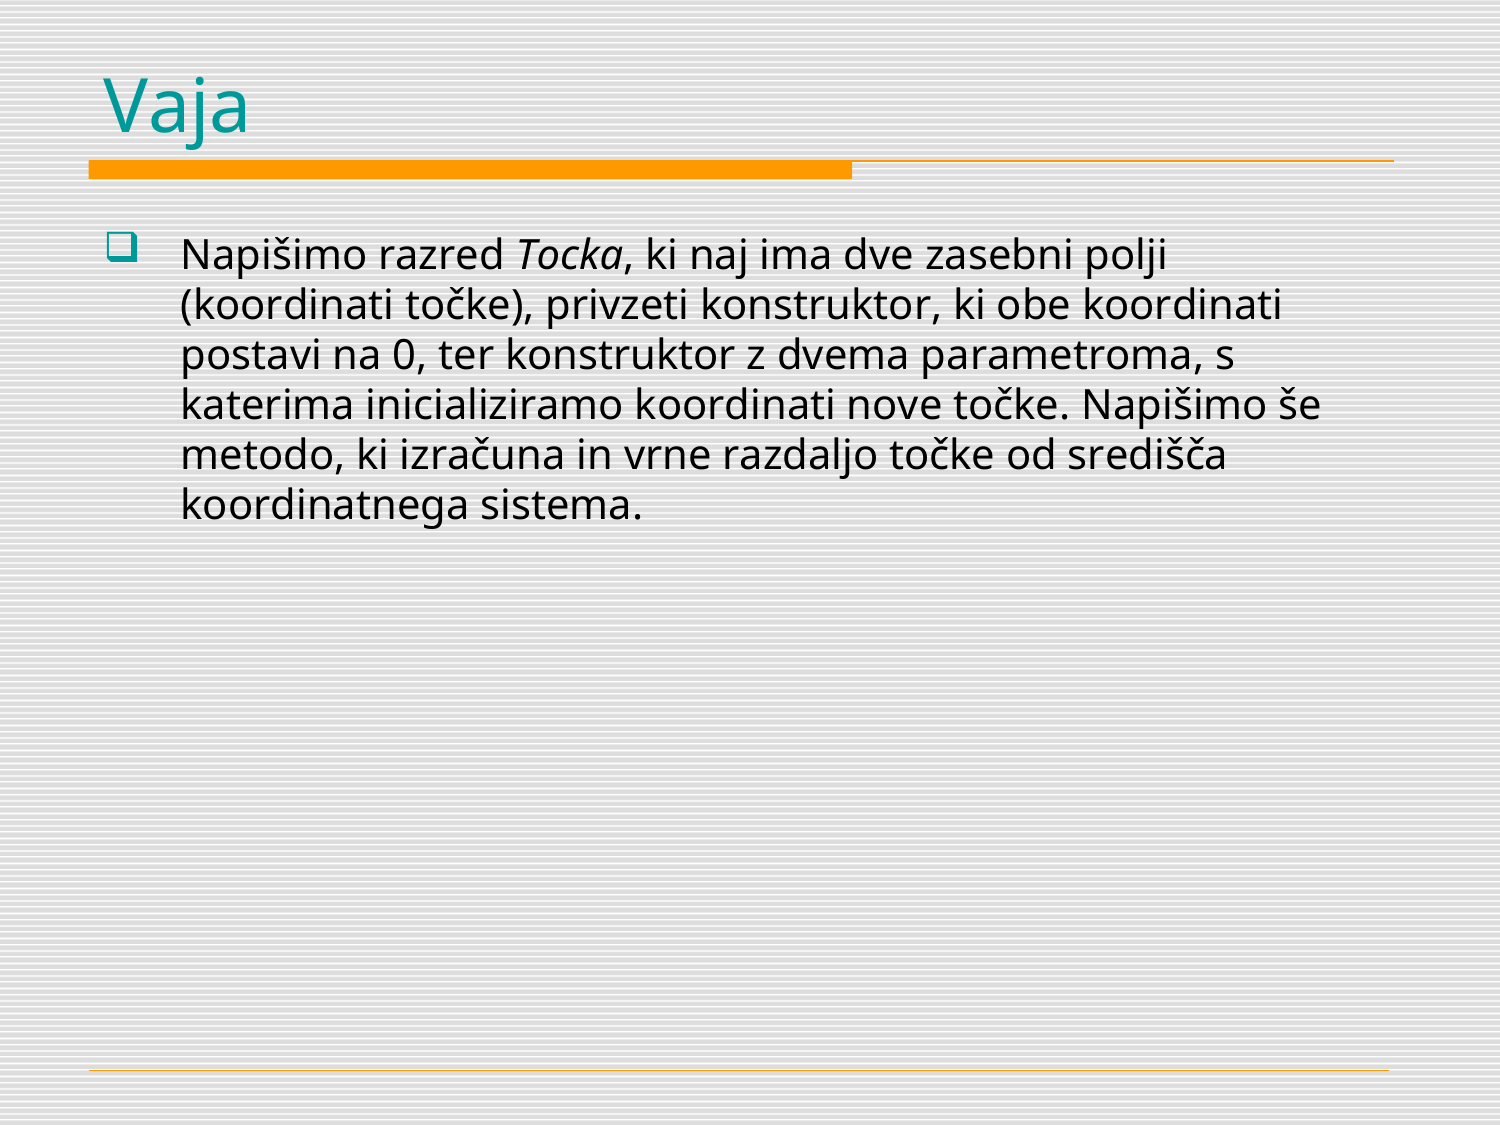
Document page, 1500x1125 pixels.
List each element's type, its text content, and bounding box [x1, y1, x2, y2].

picture [0, 0, 1500, 1125]
title Vaja [88, 42, 1401, 155]
list Napišimo razred Tocka, ki naj ima dve zasebni polji (koordinati točke), privzeti konstruktor, ki obe koordinati postavi na 0, ter konstruktor z dvema parametroma, s katerima inicializiramo koordinati nove točke. Napišimo še metodo, ki izračuna in vrne razdaljo točke od središča koordinatnega sistema. [88, 220, 1401, 1059]
